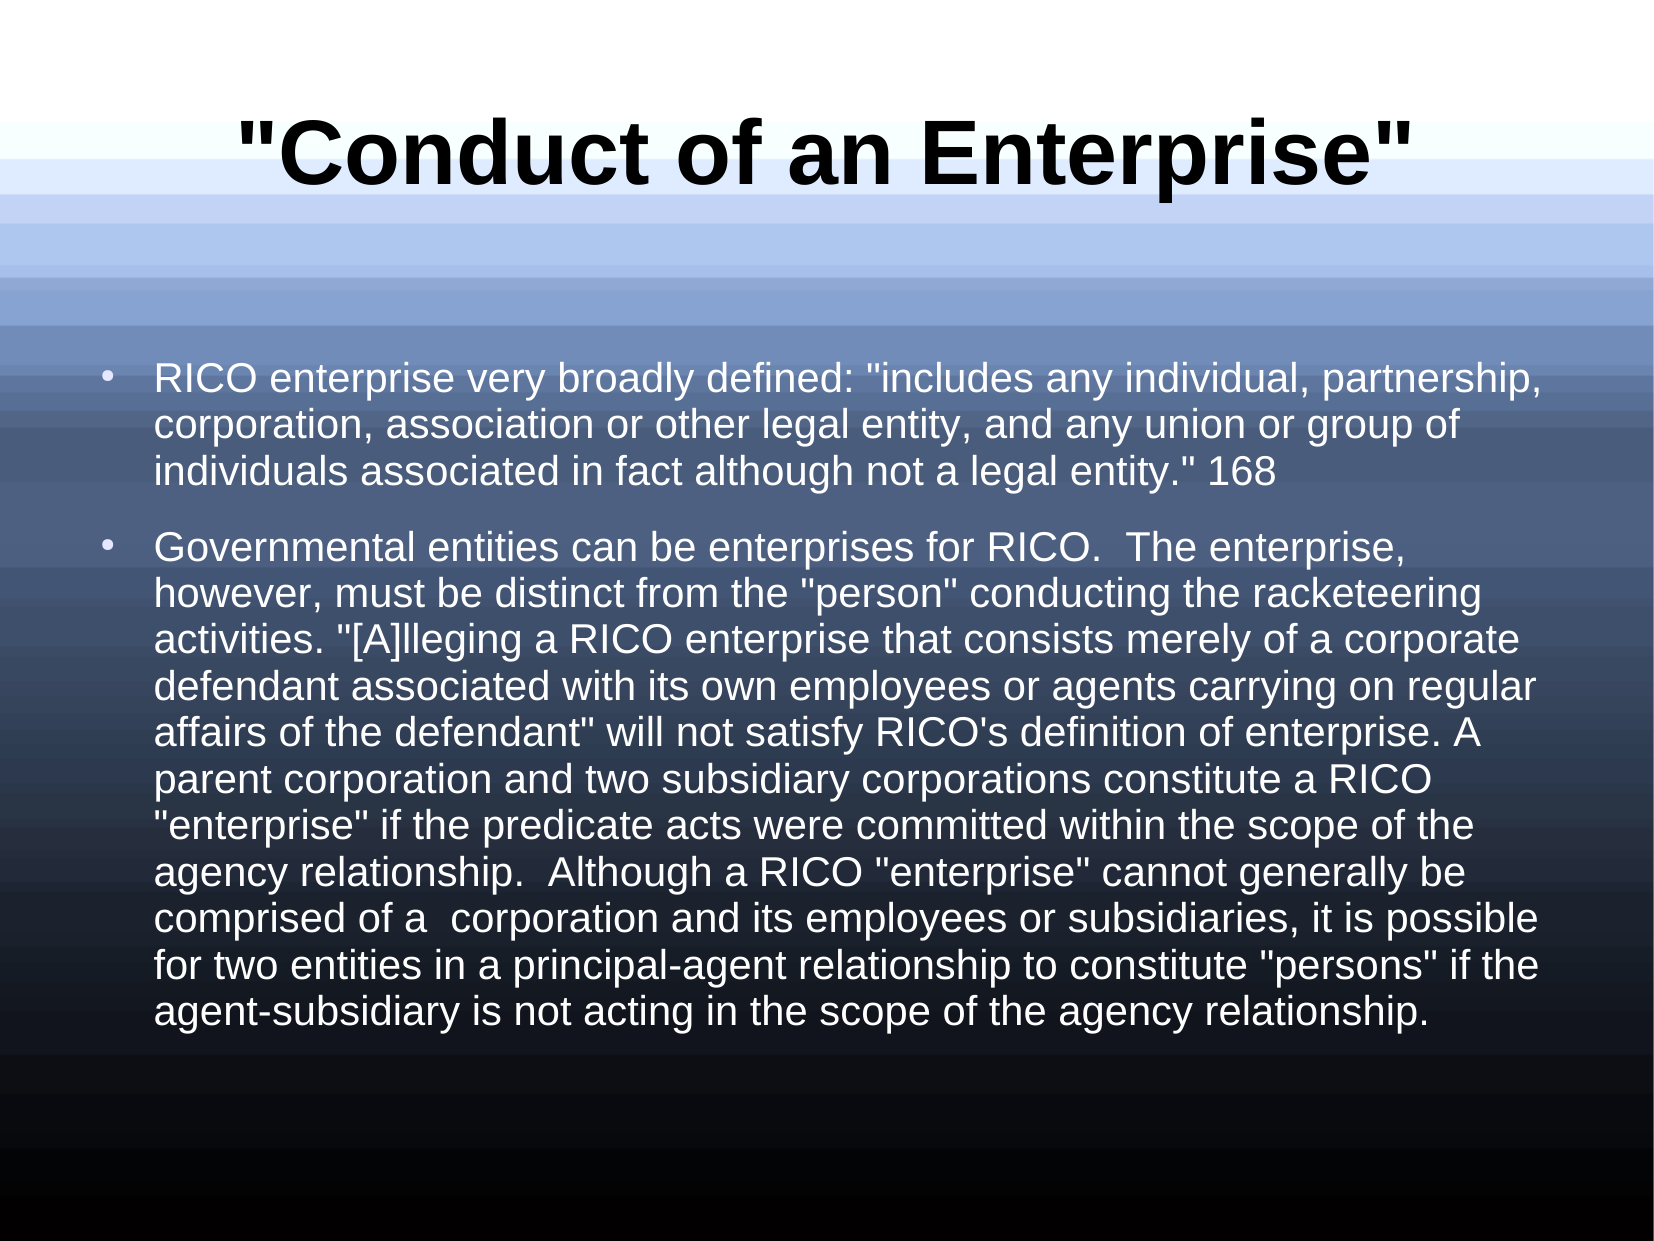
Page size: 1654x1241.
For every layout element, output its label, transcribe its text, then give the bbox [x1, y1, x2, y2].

title "Conduct of an Enterprise" [82, 49, 1571, 257]
list RICO enterprise very broadly defined: "includes any individual, partnership, corporation, association or other legal entity, and any union or group of individuals associated in fact although not a legal entity." 168 Governmental entities can be enterprises for RICO. The enterprise, however, must be distinct from the "person" conducting the racketeering activities. "[A]lleging a RICO enterprise that consists merely of a corporate defendant associated with its own employees or agents carrying on regular affairs of the defendant" will not satisfy RICO's definition of enterprise. A parent corporation and two subsidiary corporations constitute a RICO "enterprise" if the predicate acts were committed within the scope of the agency relationship. Although a RICO "enterprise" cannot generally be comprised of a corporation and its employees or subsidiaries, it is possible for two entities in a principal-agent relationship to constitute "persons" if the agent-subsidiary is not acting in the scope of the agency relationship. [82, 354, 1571, 1109]
picture [0, 0, 1654, 1241]
